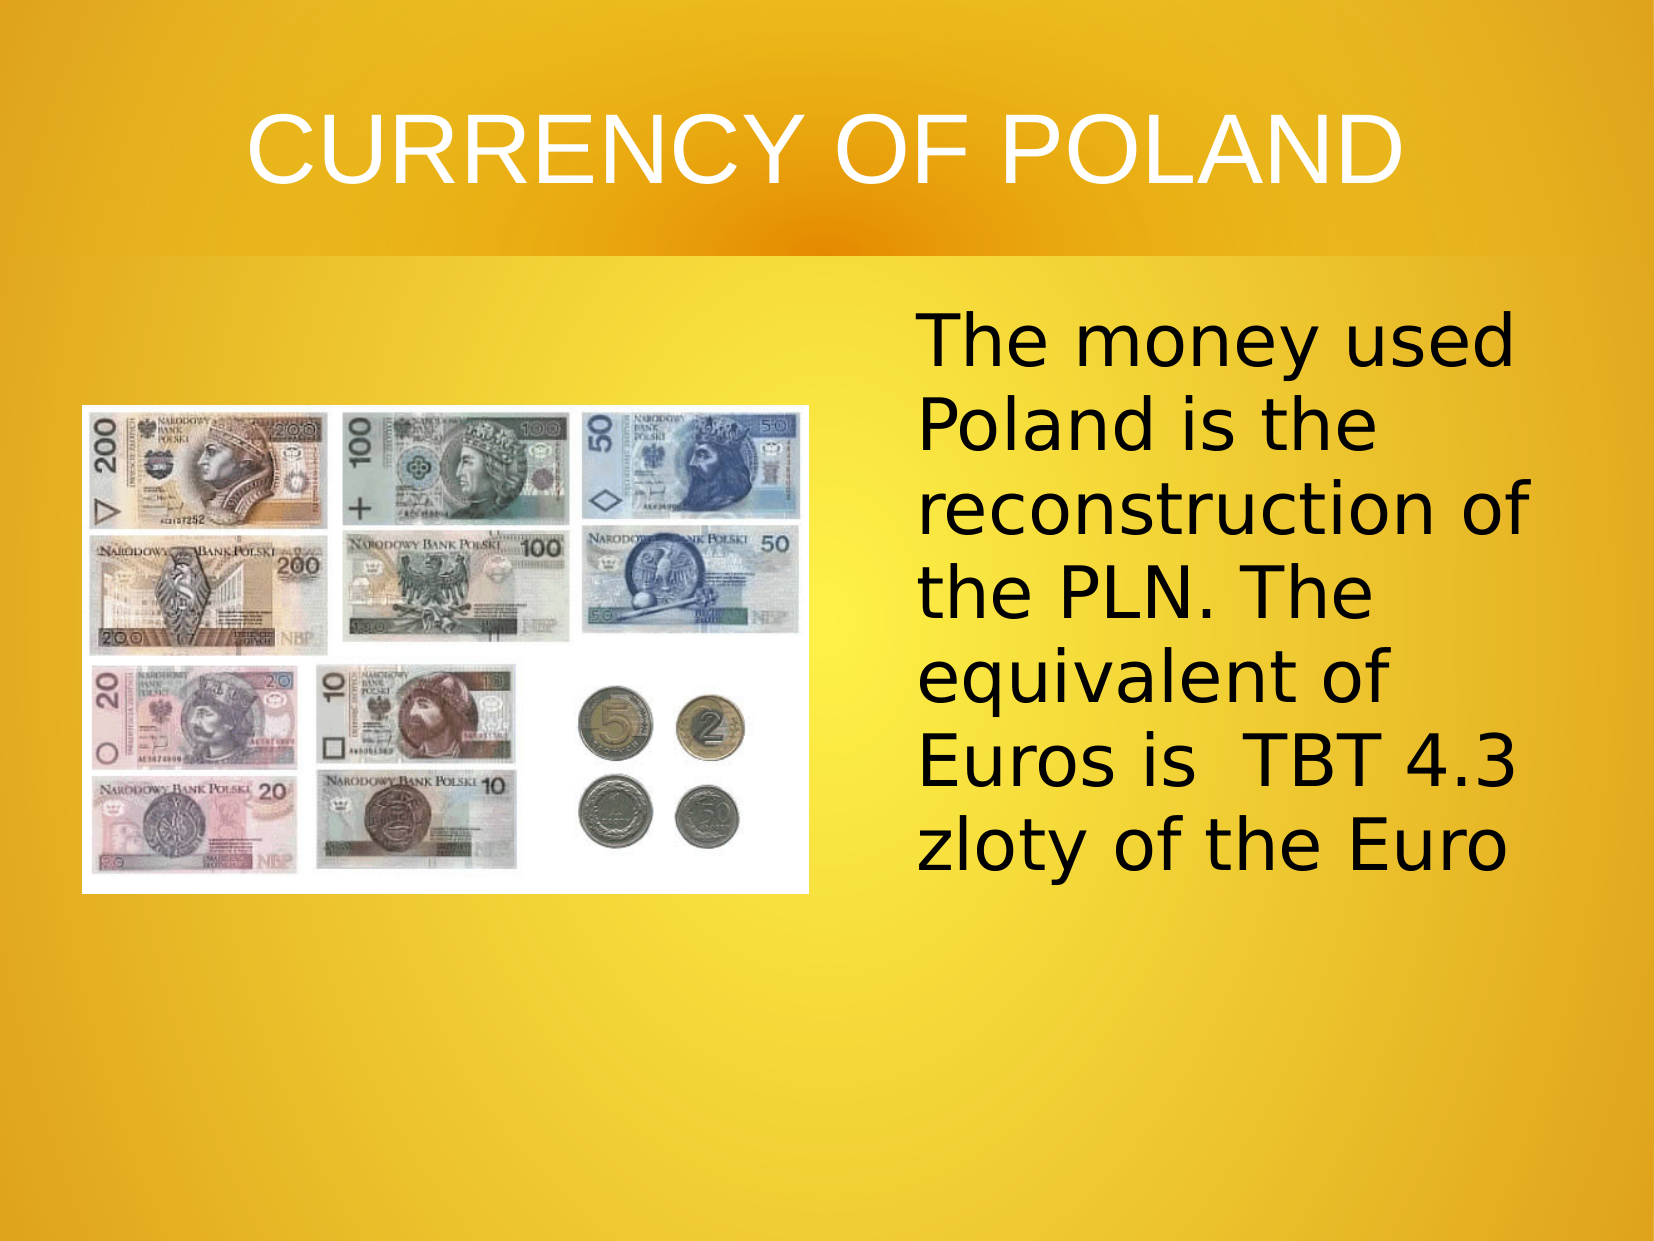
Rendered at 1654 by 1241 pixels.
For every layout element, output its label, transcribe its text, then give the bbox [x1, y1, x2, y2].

list The money used Poland is the reconstruction of the PLN. The equivalent of Euros is TBT 4.3 zloty of the Euro [845, 299, 1572, 1019]
picture [82, 405, 809, 894]
title CURRENCY OF POLAND [82, 47, 1571, 252]
